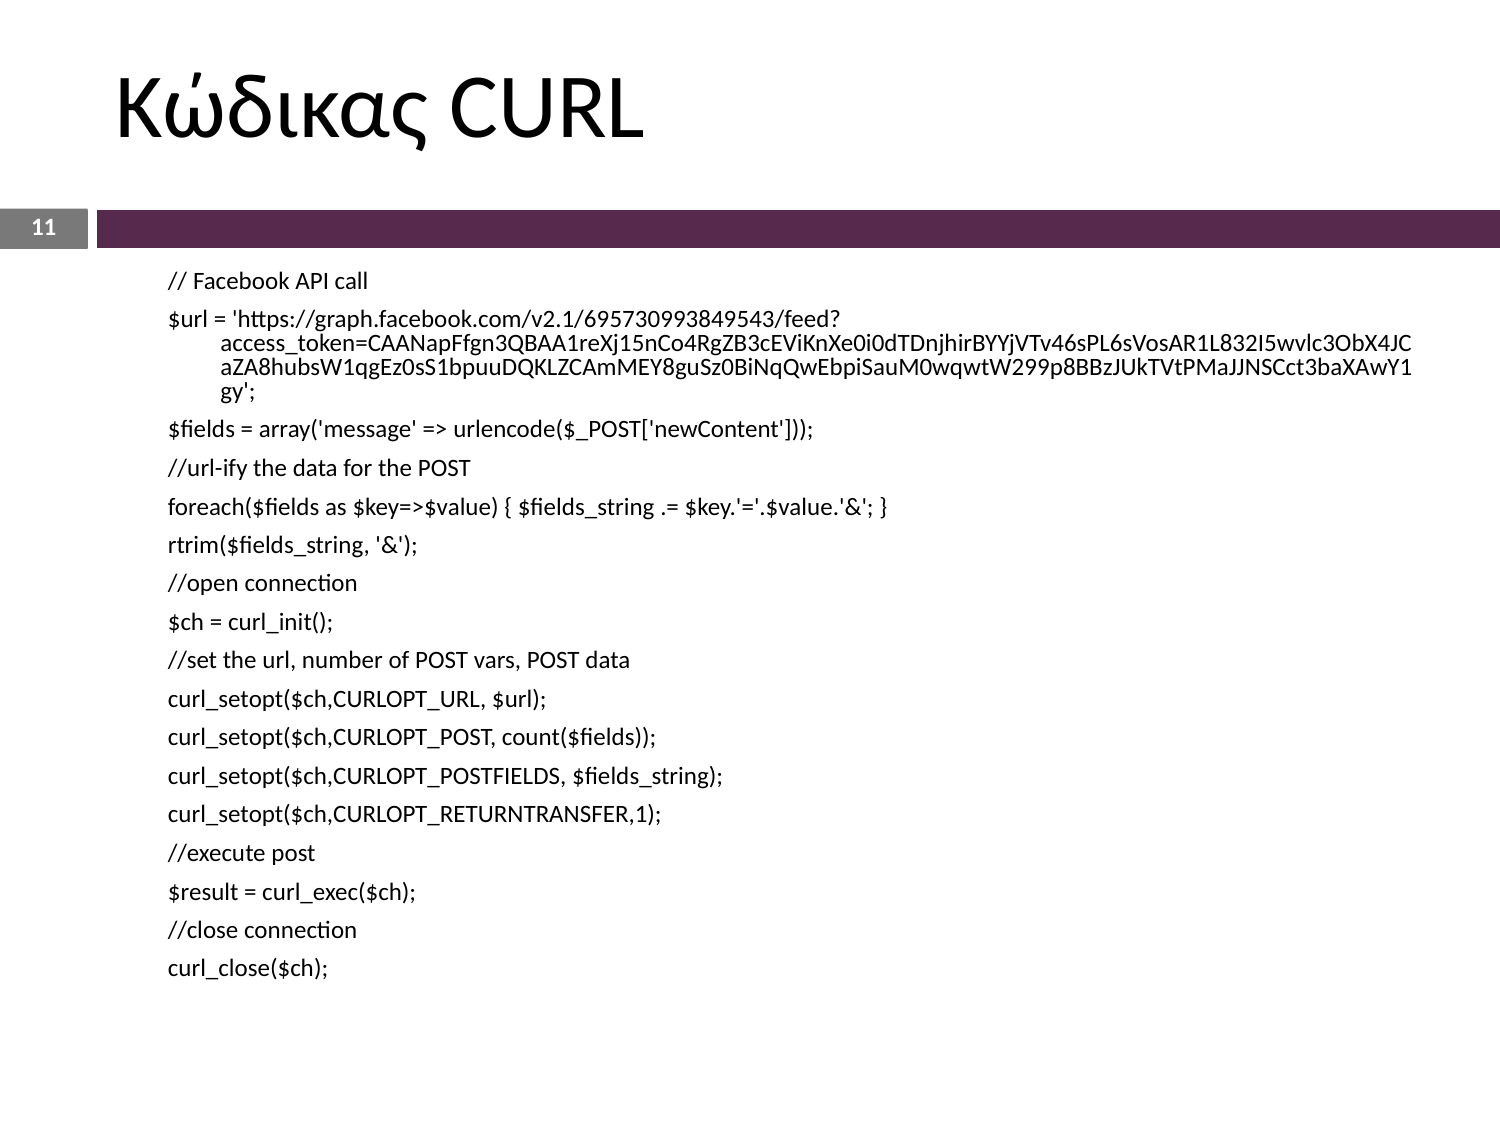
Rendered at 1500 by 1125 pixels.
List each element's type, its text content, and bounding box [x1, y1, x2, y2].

text_box [0, 208, 88, 249]
list // Facebook API call $url = 'https://graph.facebook.com/v2.1/695730993849543/feed?access_token=CAANapFfgn3QBAA1reXj15nCo4RgZB3cEViKnXe0i0dTDnjhirBYYjVTv46sPL6sVosAR1L832I5wvlc3ObX4JCaZA8hubsW1qgEz0sS1bpuuDQKLZCAmMEY8guSz0BiNqQwEbpiSauM0wqwtW299p8BBzJUkTVtPMaJJNSCct3baXAwY1gy'; $fields = array('message' => urlencode($_POST['newContent'])); //url-ify the data for the POST foreach($fields as $key=>$value) { $fields_string .= $key.'='.$value.'&'; } rtrim($fields_string, '&'); //open connection $ch = curl_init(); //set the url, number of POST vars, POST data curl_setopt($ch,CURLOPT_URL, $url); curl_setopt($ch,CURLOPT_POST, count($fields)); curl_setopt($ch,CURLOPT_POSTFIELDS, $fields_string); curl_setopt($ch,CURLOPT_RETURNTRANSFER,1); //execute post $result = curl_exec($ch); //close connection curl_close($ch); [100, 262, 1438, 1000]
title Κώδικας CURL [100, 19, 1438, 182]
